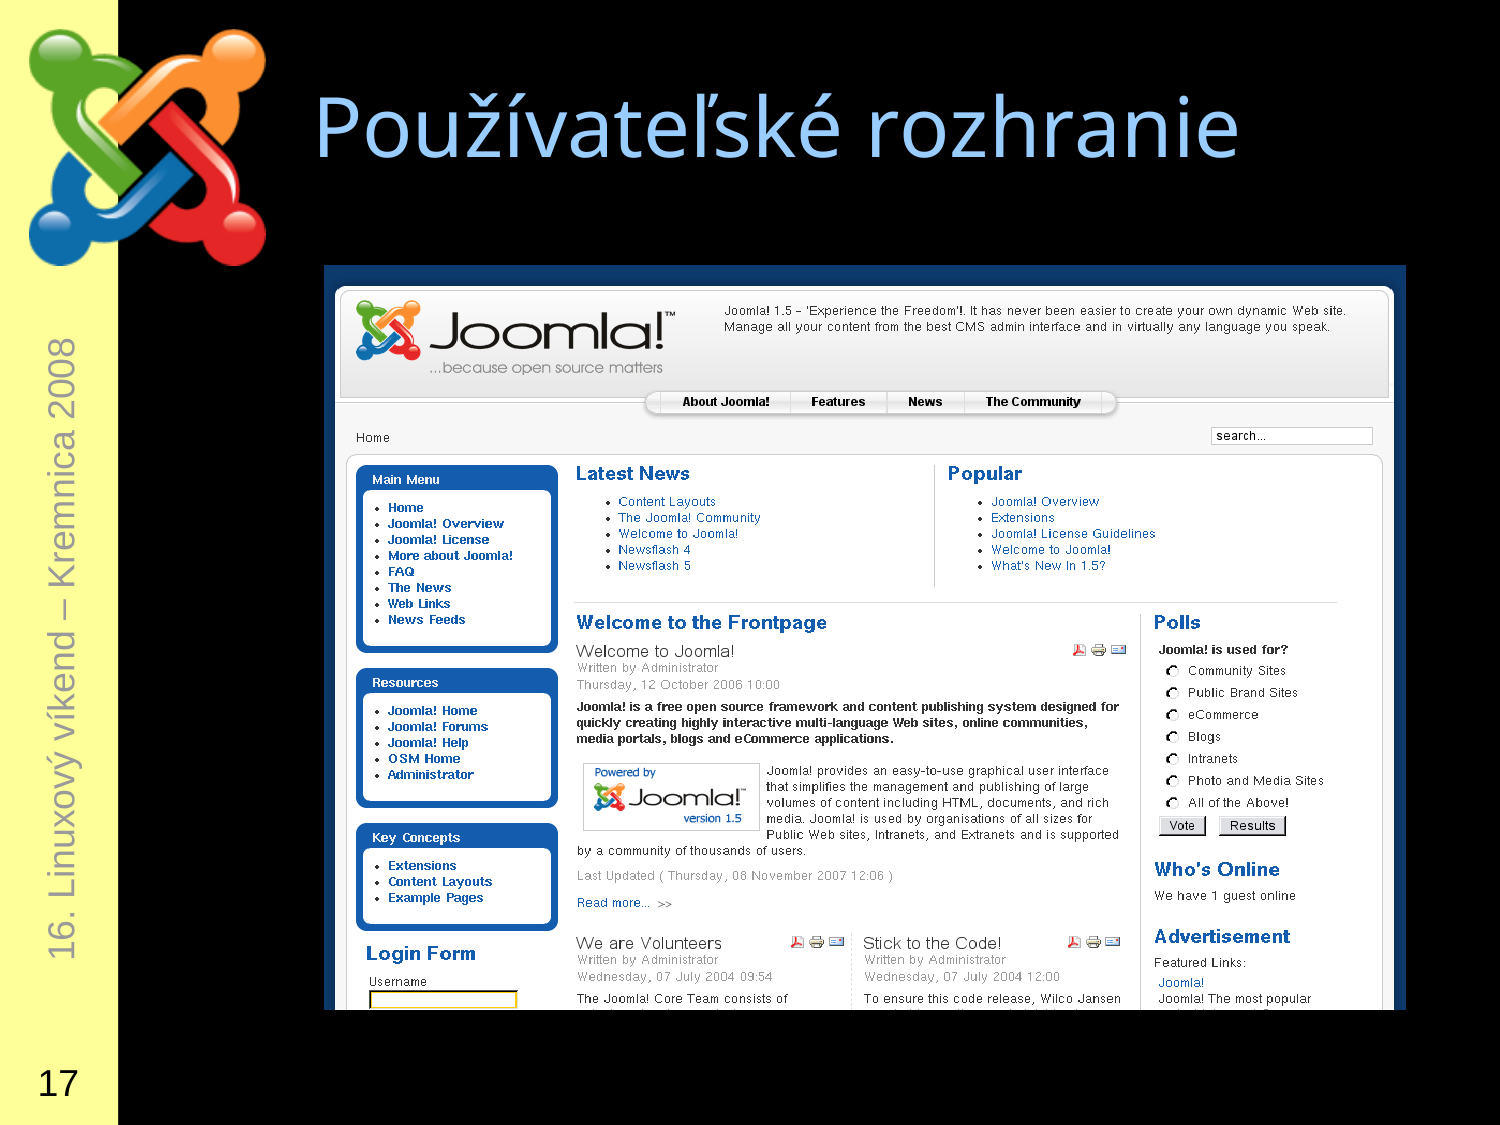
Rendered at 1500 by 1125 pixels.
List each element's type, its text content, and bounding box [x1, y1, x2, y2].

picture [324, 265, 1406, 1010]
title Používateľské rozhranie [312, 24, 1450, 226]
picture [29, 29, 266, 266]
